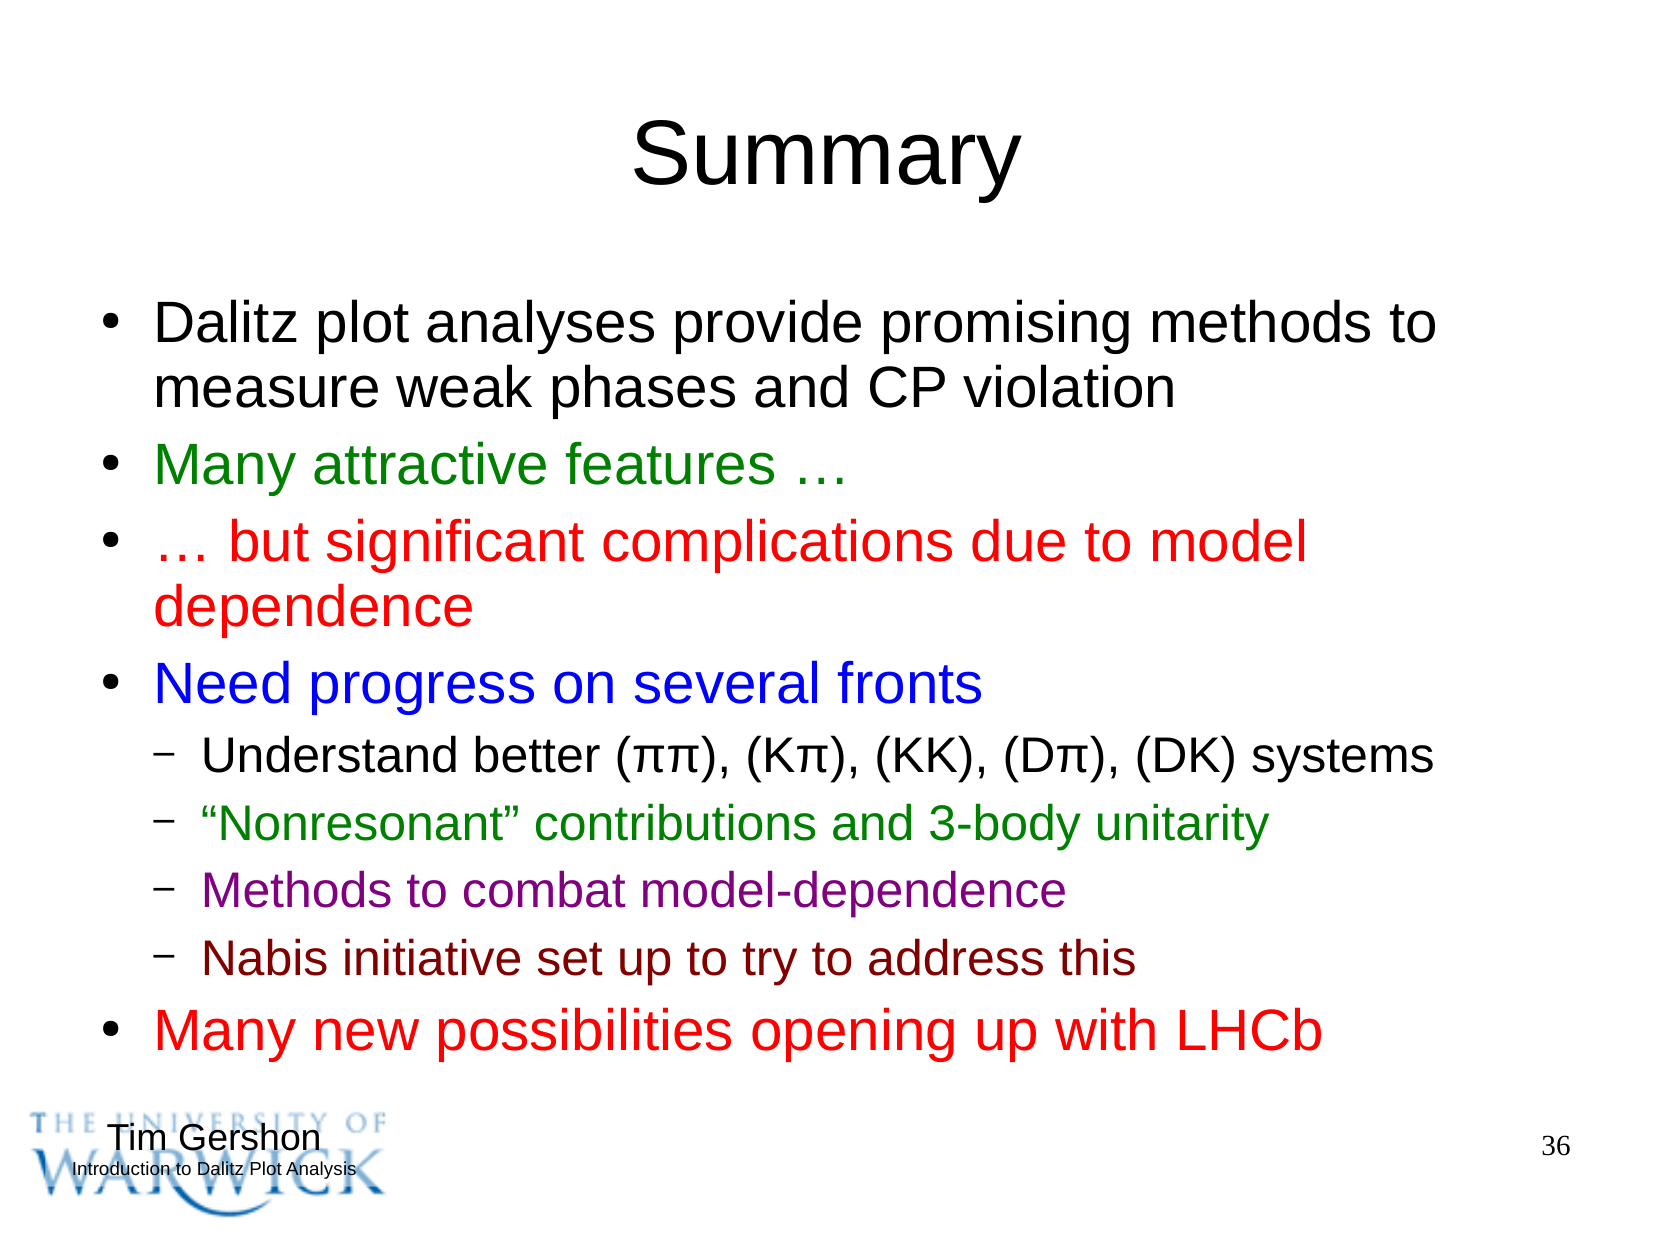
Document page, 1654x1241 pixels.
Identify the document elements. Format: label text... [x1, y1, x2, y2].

list Dalitz plot analyses provide promising methods to measure weak phases and CP violation Many attractive features … … but significant complications due to model dependence Need progress on several fronts Understand better (ππ), (Kπ), (KK), (Dπ), (DK) systems “Nonresonant” contributions and 3-body unitarity Methods to combat model-dependence Nabis initiative set up to try to address this Many new possibilities opening up with LHCb [82, 290, 1571, 1094]
text_box Tim Gershon Introduction to Dalitz Plot Analysis [45, 1108, 383, 1187]
title Summary [82, 56, 1571, 250]
picture [19, 1106, 406, 1232]
